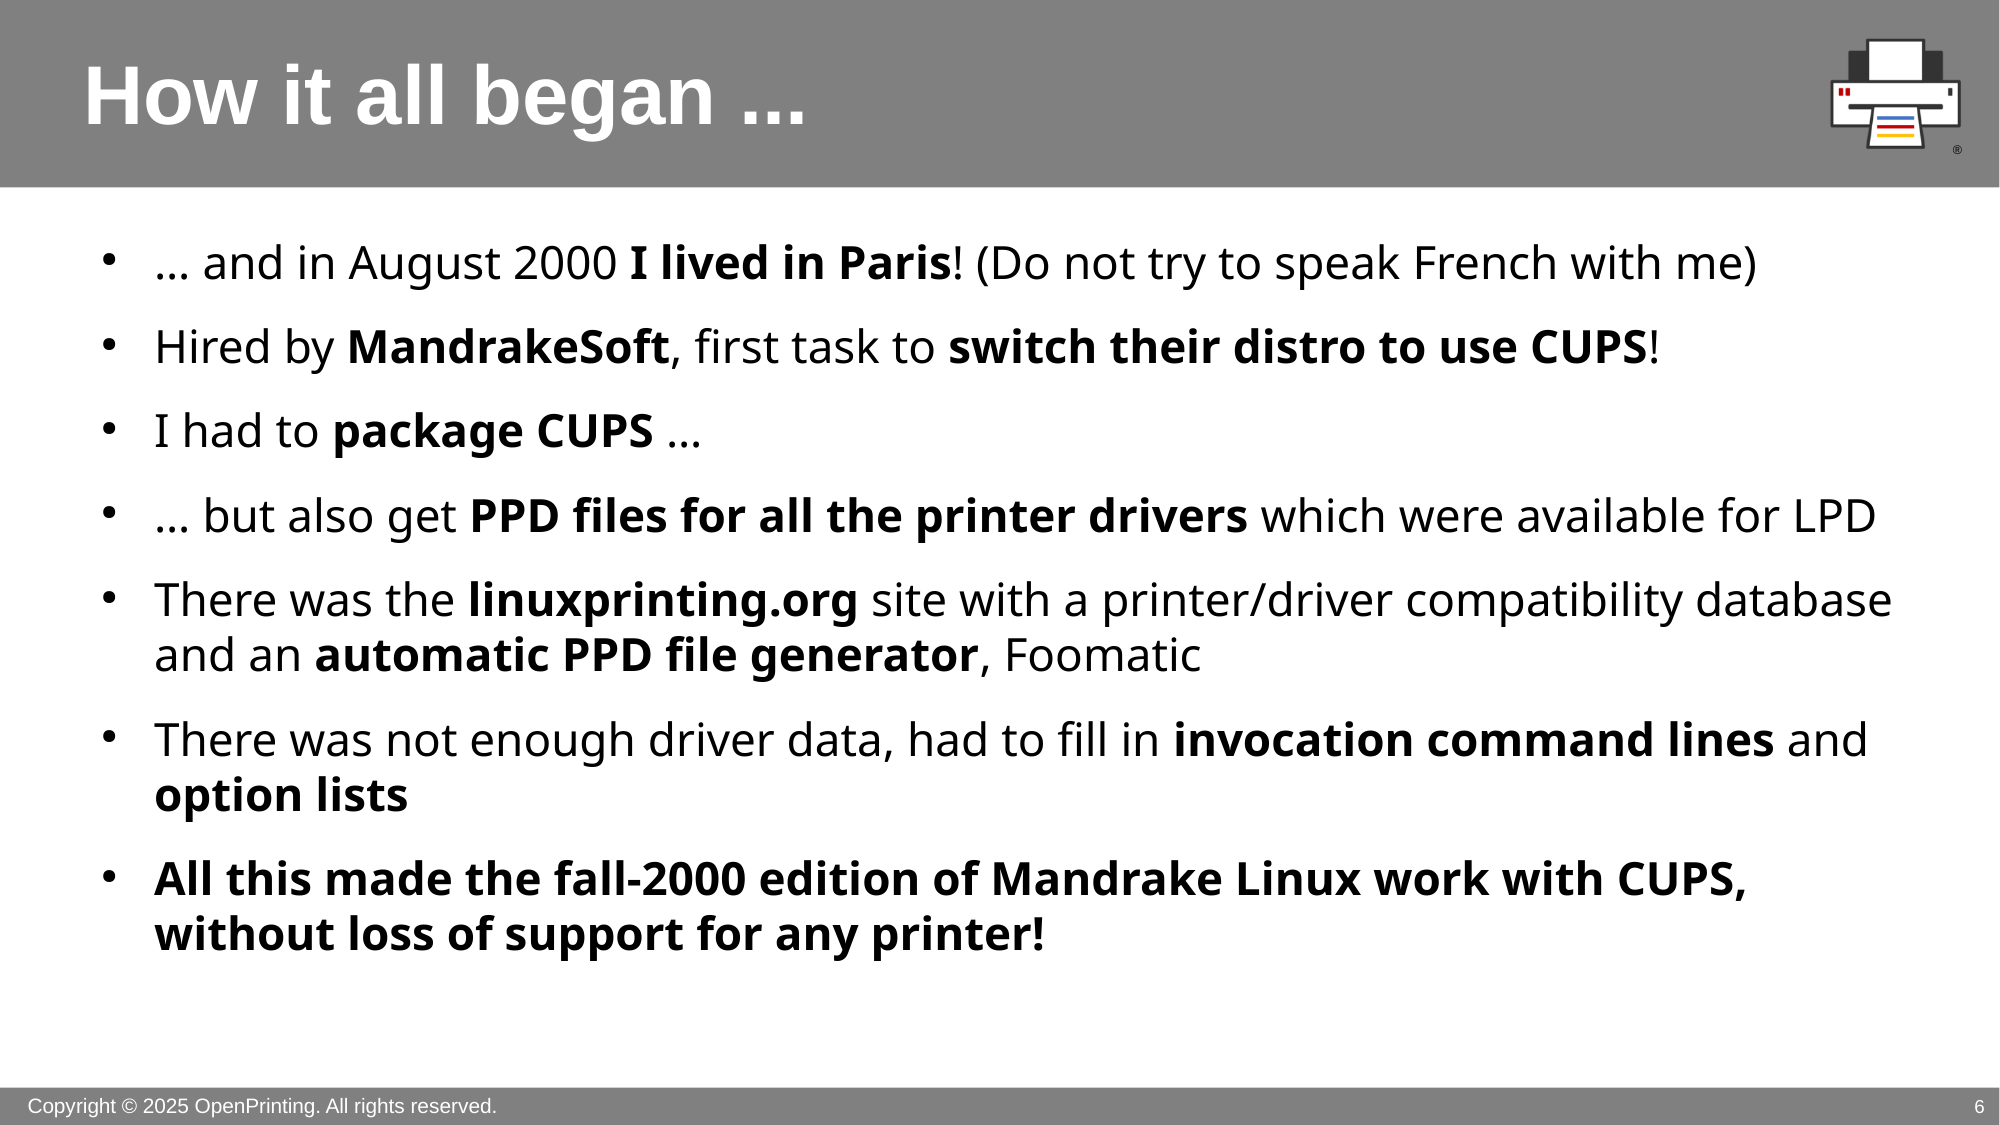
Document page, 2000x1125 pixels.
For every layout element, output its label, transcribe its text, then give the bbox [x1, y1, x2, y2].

title How it all began ... [75, 7, 1786, 175]
picture [1825, 33, 1966, 154]
list … and in August 2000 I lived in Paris! (Do not try to speak French with me) Hired by MandrakeSoft, first task to switch their distro to use CUPS! I had to package CUPS … … but also get PPD files for all the printer drivers which were available for LPD There was the linuxprinting.org site with a printer/driver compatibility database and an automatic PPD file generator, Foomatic There was not enough driver data, had to fill in invocation command lines and option lists All this made the fall-2000 edition of Mandrake Linux work with CUPS, without loss of support for any printer! [75, 224, 1936, 1067]
